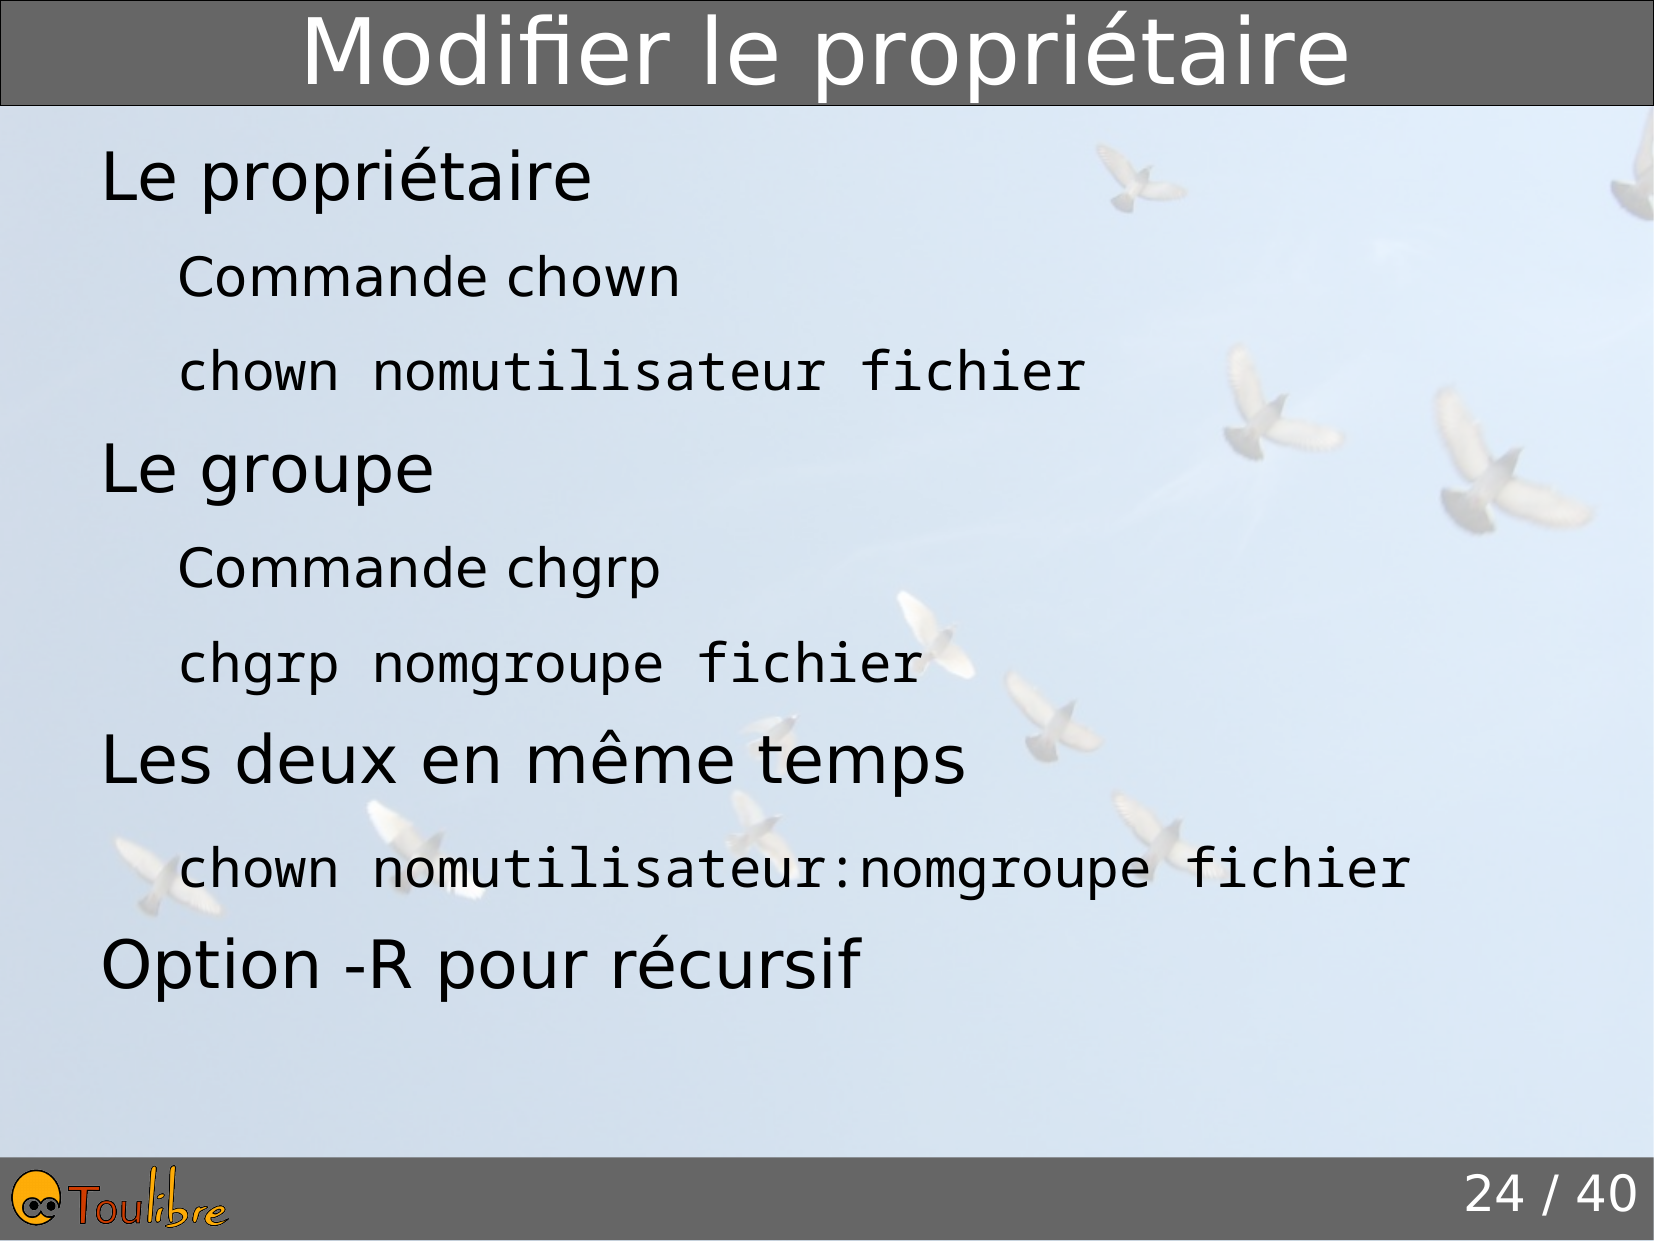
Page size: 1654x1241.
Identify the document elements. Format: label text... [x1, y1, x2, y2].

picture [11, 1165, 229, 1228]
title Modifier le propriétaire [0, 0, 1654, 107]
list Le propriétaire Commande chown chown nomutilisateur fichier Le groupe Commande chgrp chgrp nomgroupe fichier Les deux en même temps chown nomutilisateur:nomgroupe fichier Option -R pour récursif [82, 138, 1571, 1094]
